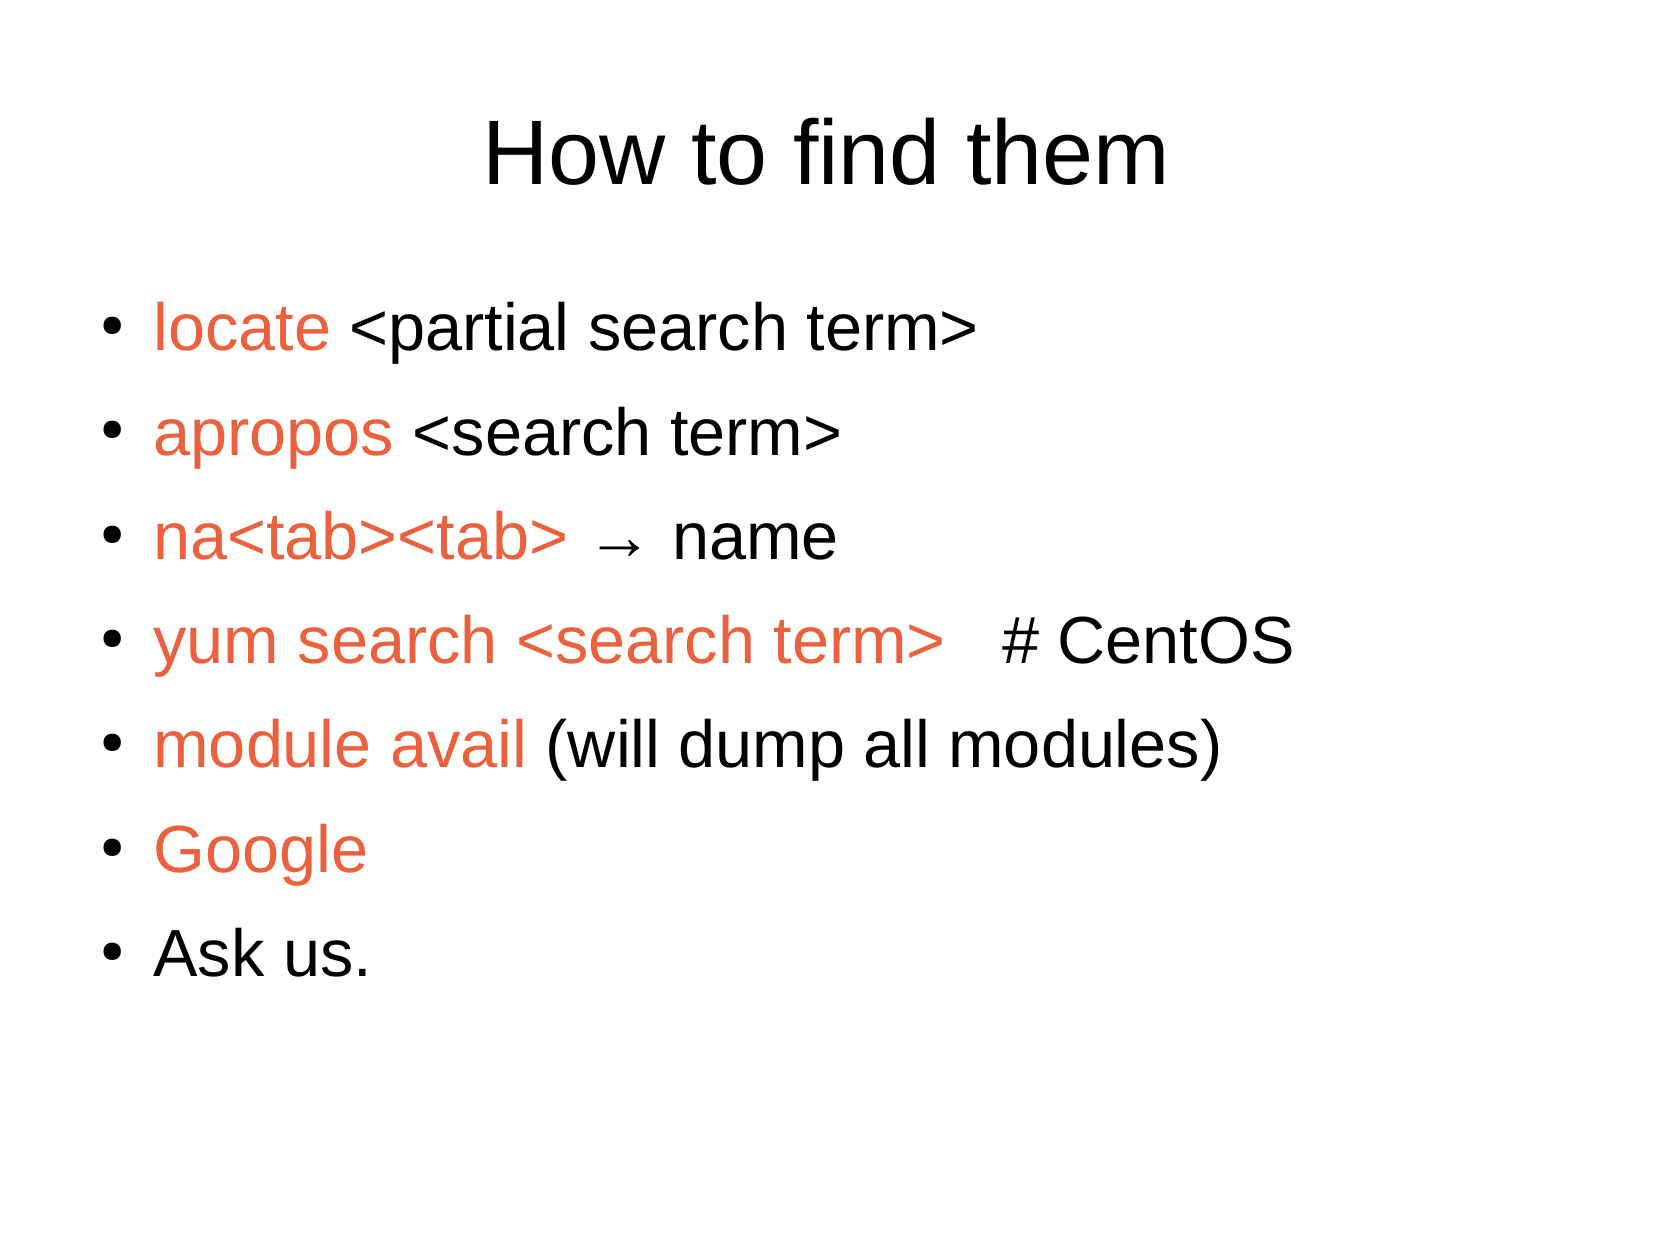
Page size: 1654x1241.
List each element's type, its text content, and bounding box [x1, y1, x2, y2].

list locate <partial search term> apropos <search term> na<tab><tab> → name yum search <search term> # CentOS module avail (will dump all modules) Google Ask us. [82, 290, 1538, 1010]
title How to find them [82, 49, 1571, 257]
